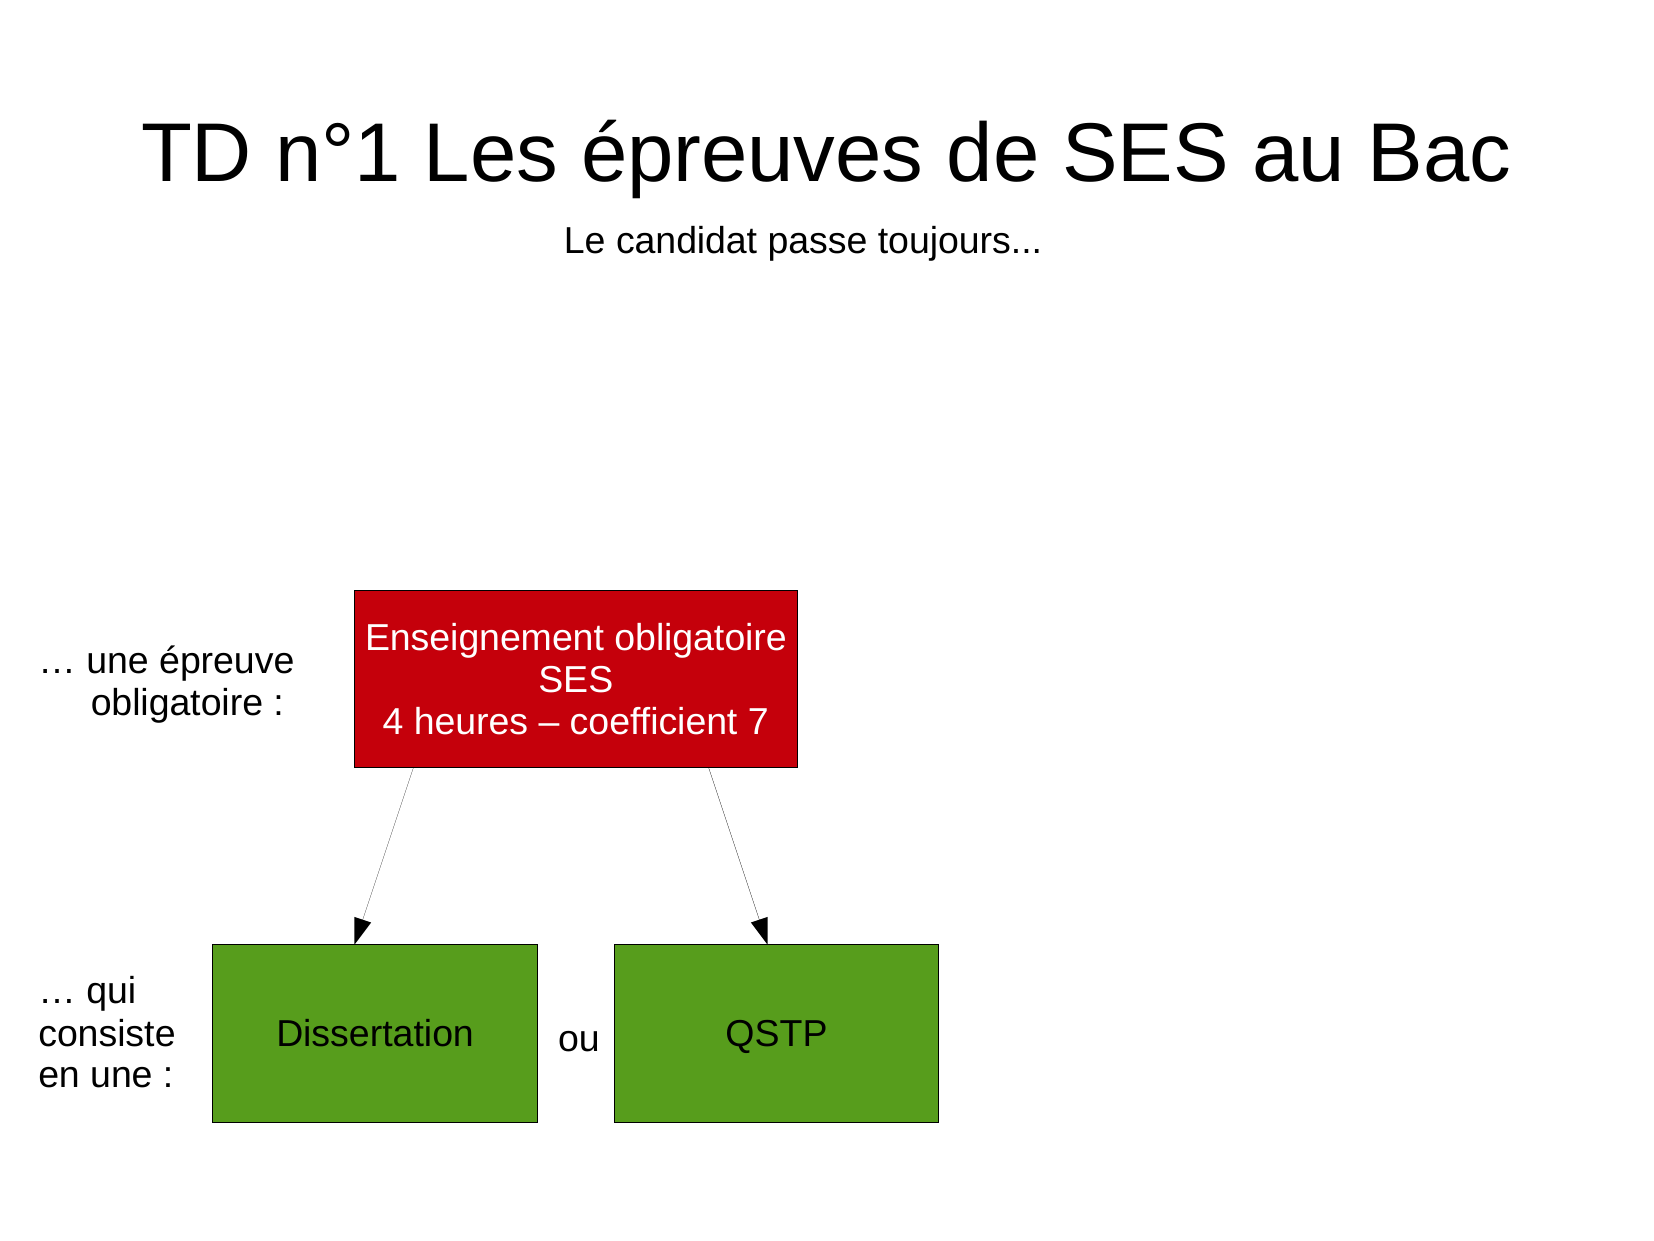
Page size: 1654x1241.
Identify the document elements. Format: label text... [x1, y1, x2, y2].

text_box … qui consiste en une : [23, 962, 191, 1104]
text_box Le candidat passe toujours... [549, 212, 1059, 270]
text_box QSTP [614, 944, 939, 1123]
text_box Dissertation [212, 944, 538, 1123]
title TD n°1 Les épreuves de SES au Bac [82, 49, 1571, 257]
text_box ou [543, 1009, 615, 1067]
text_box … une épreuve obligatoire : [23, 631, 321, 731]
text_box Enseignement obligatoire SES 4 heures – coefficient 7 [354, 590, 798, 768]
